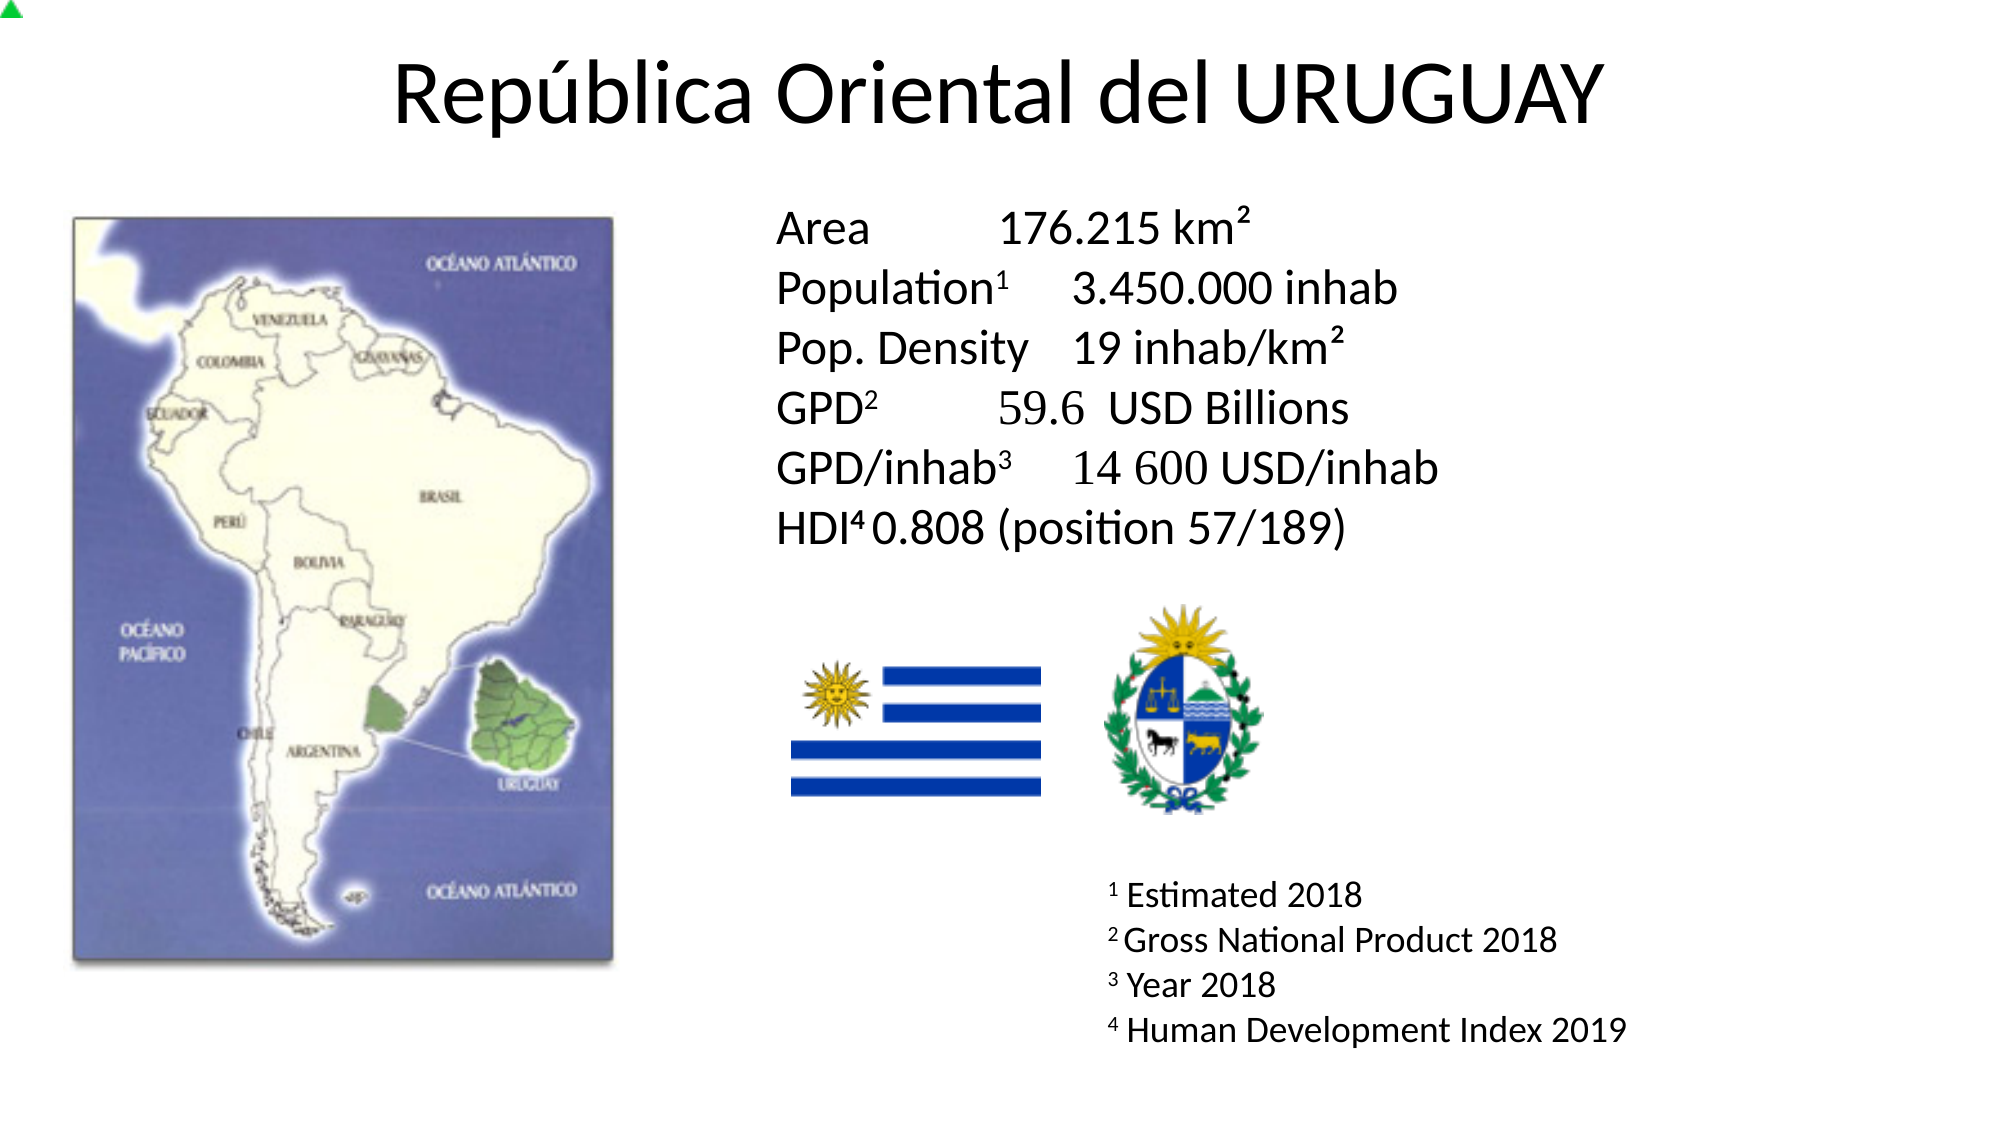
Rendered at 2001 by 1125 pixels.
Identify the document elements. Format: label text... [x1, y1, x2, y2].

text_box Area 176.215 km² Population1 3.450.000 inhab Pop. Density 19 inhab/km² GPD2 59.6 USD Billions GPD/inhab3 14 600 USD/inhab HDI4 0.808 (position 57/189) [761, 187, 1929, 566]
picture [1104, 604, 1264, 815]
title República Oriental del URUGUAY [0, 45, 2001, 129]
picture [791, 649, 1041, 815]
picture [63, 210, 627, 977]
text_box 1 Estimated 2018 2 Gross National Product 2018 3 Year 2018 4 Human Development Index 2019 [1092, 862, 1784, 1075]
picture [0, 0, 23, 18]
